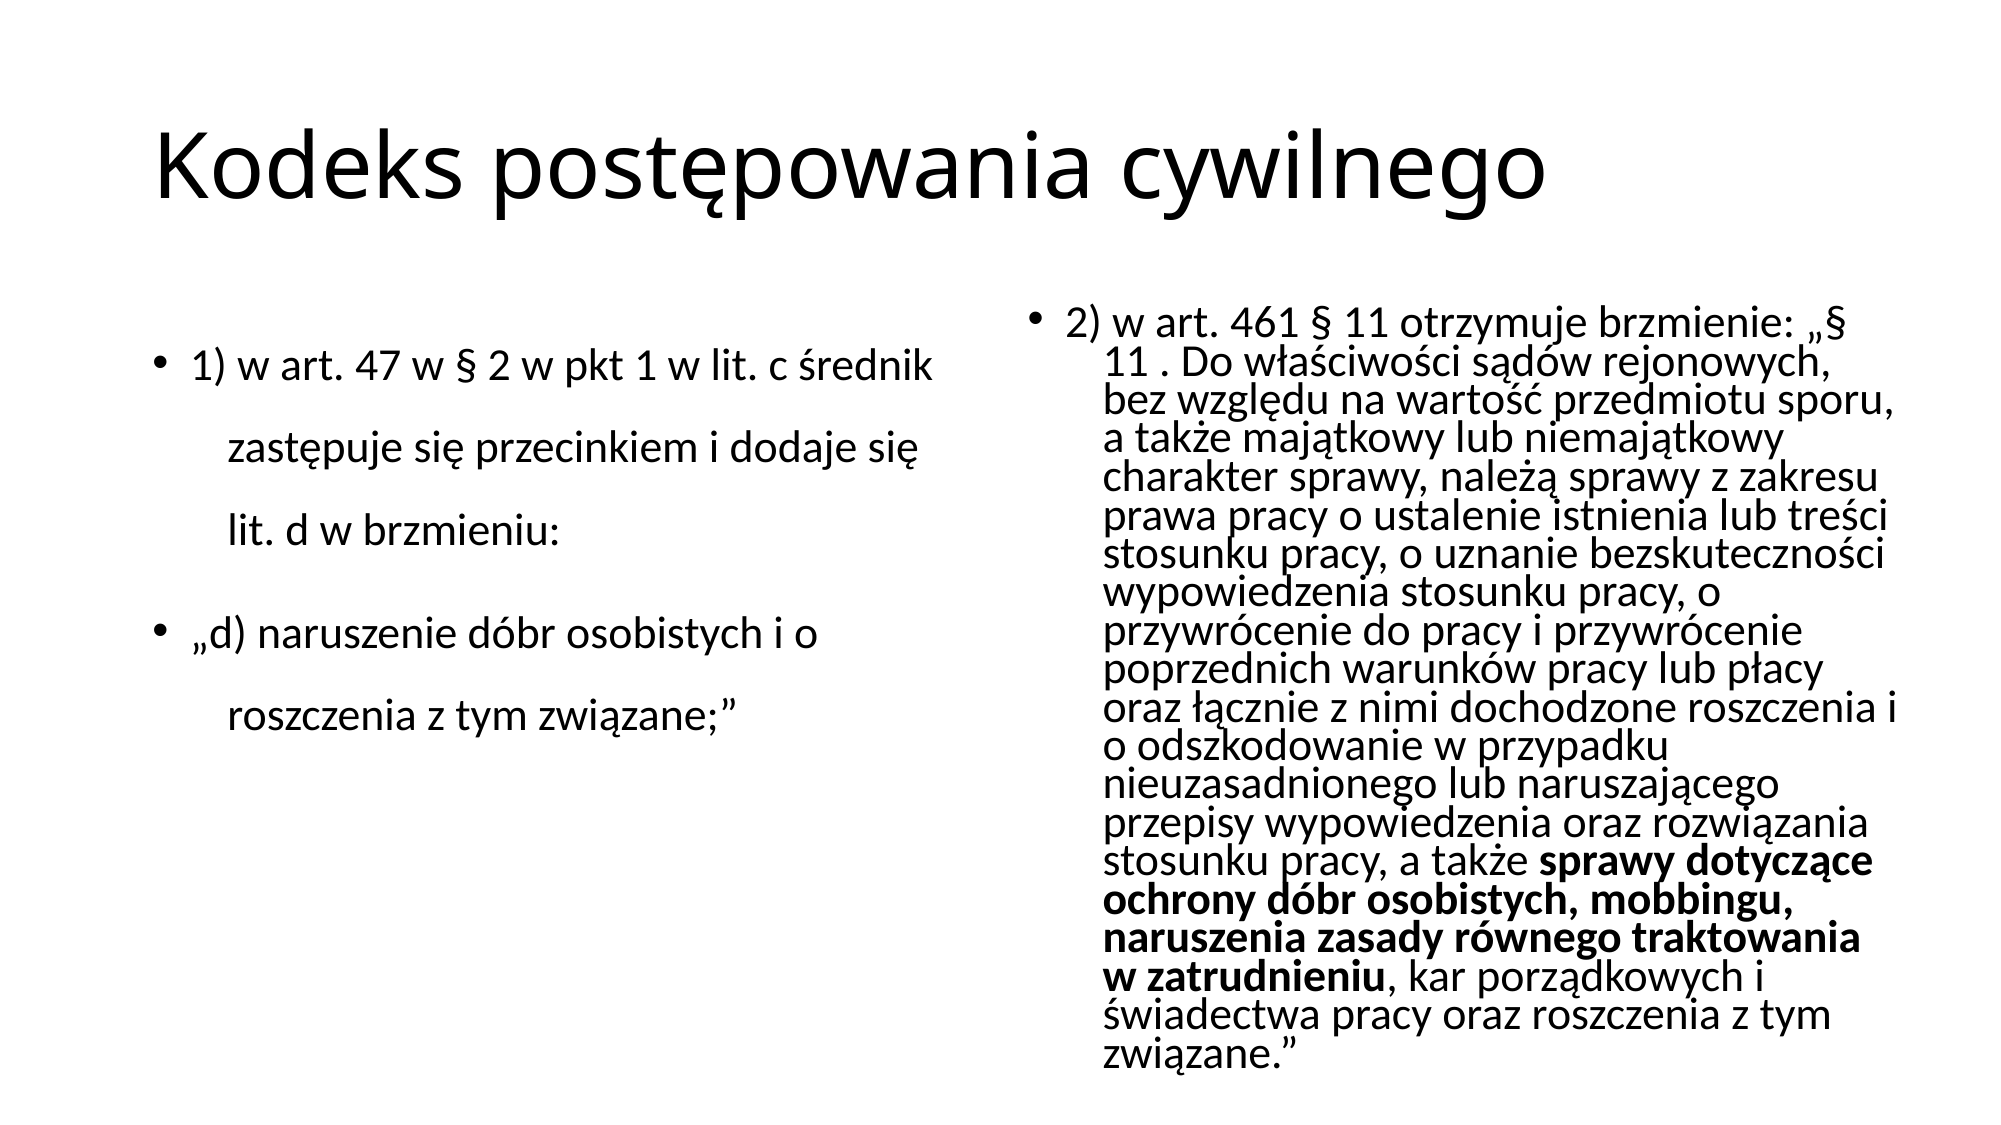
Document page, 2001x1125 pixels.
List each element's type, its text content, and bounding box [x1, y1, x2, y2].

list 2) w art. 461 § 11 otrzymuje brzmienie: „§ 11 . Do właściwości sądów rejonowych, bez względu na wartość przedmiotu sporu, a także majątkowy lub niemajątkowy charakter sprawy, należą sprawy z zakresu prawa pracy o ustalenie istnienia lub treści stosunku pracy, o uznanie bezskuteczności wypowiedzenia stosunku pracy, o przywrócenie do pracy i przywrócenie poprzednich warunków pracy lub płacy oraz łącznie z nimi dochodzone roszczenia i o odszkodowanie w przypadku nieuzasadnionego lub naruszającego przepisy wypowiedzenia oraz rozwiązania stosunku pracy, a także sprawy dotyczące ochrony dóbr osobistych, mobbingu, naruszenia zasady równego traktowania w zatrudnieniu, kar porządkowych i świadectwa pracy oraz roszczenia z tym związane.” [1012, 299, 1918, 1101]
list 1) w art. 47 w § 2 w pkt 1 w lit. c średnik zastępuje się przecinkiem i dodaje się lit. d w brzmieniu: „d) naruszenie dóbr osobistych i o roszczenia z tym związane;” [137, 299, 988, 1014]
title Kodeks postępowania cywilnego [137, 59, 1863, 278]
